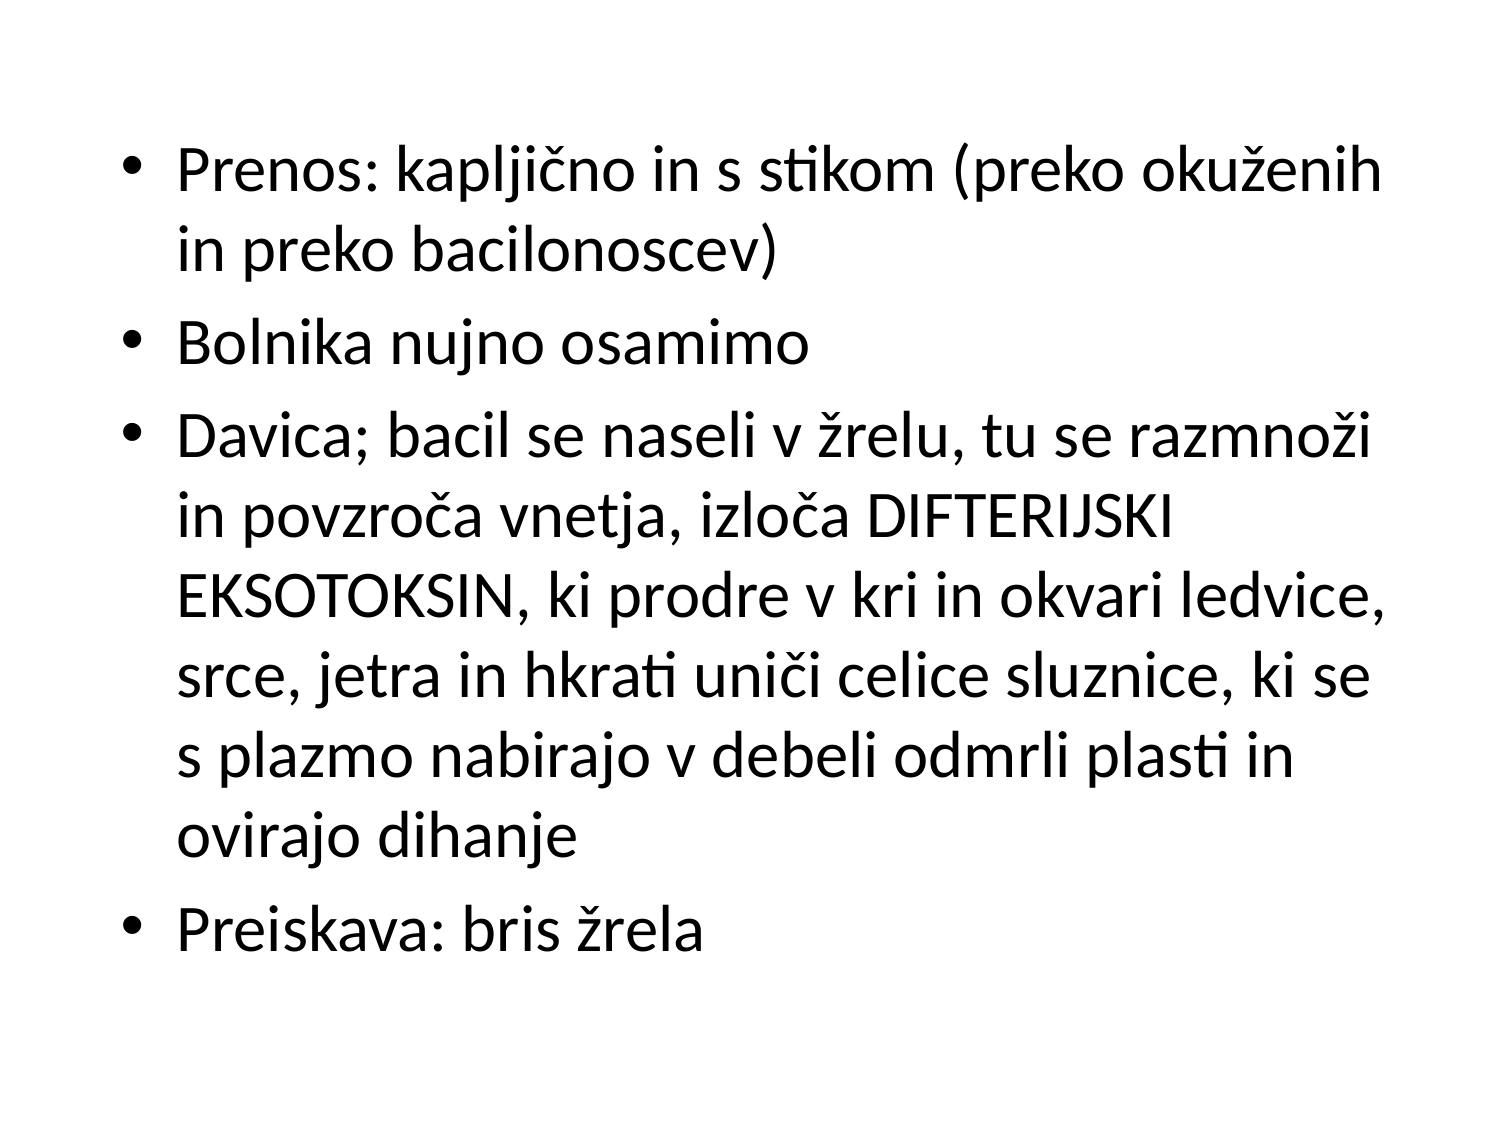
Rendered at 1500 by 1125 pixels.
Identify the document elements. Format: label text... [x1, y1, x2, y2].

list Prenos: kapljično in s stikom (preko okuženih in preko bacilonoscev) Bolnika nujno osamimo Davica; bacil se naseli v žrelu, tu se razmnoži in povzroča vnetja, izloča DIFTERIJSKI EKSOTOKSIN, ki prodre v kri in okvari ledvice, srce, jetra in hkrati uniči celice sluznice, ki se s plazmo nabirajo v debeli odmrli plasti in ovirajo dihanje Preiskava: bris žrela [105, 117, 1425, 1005]
